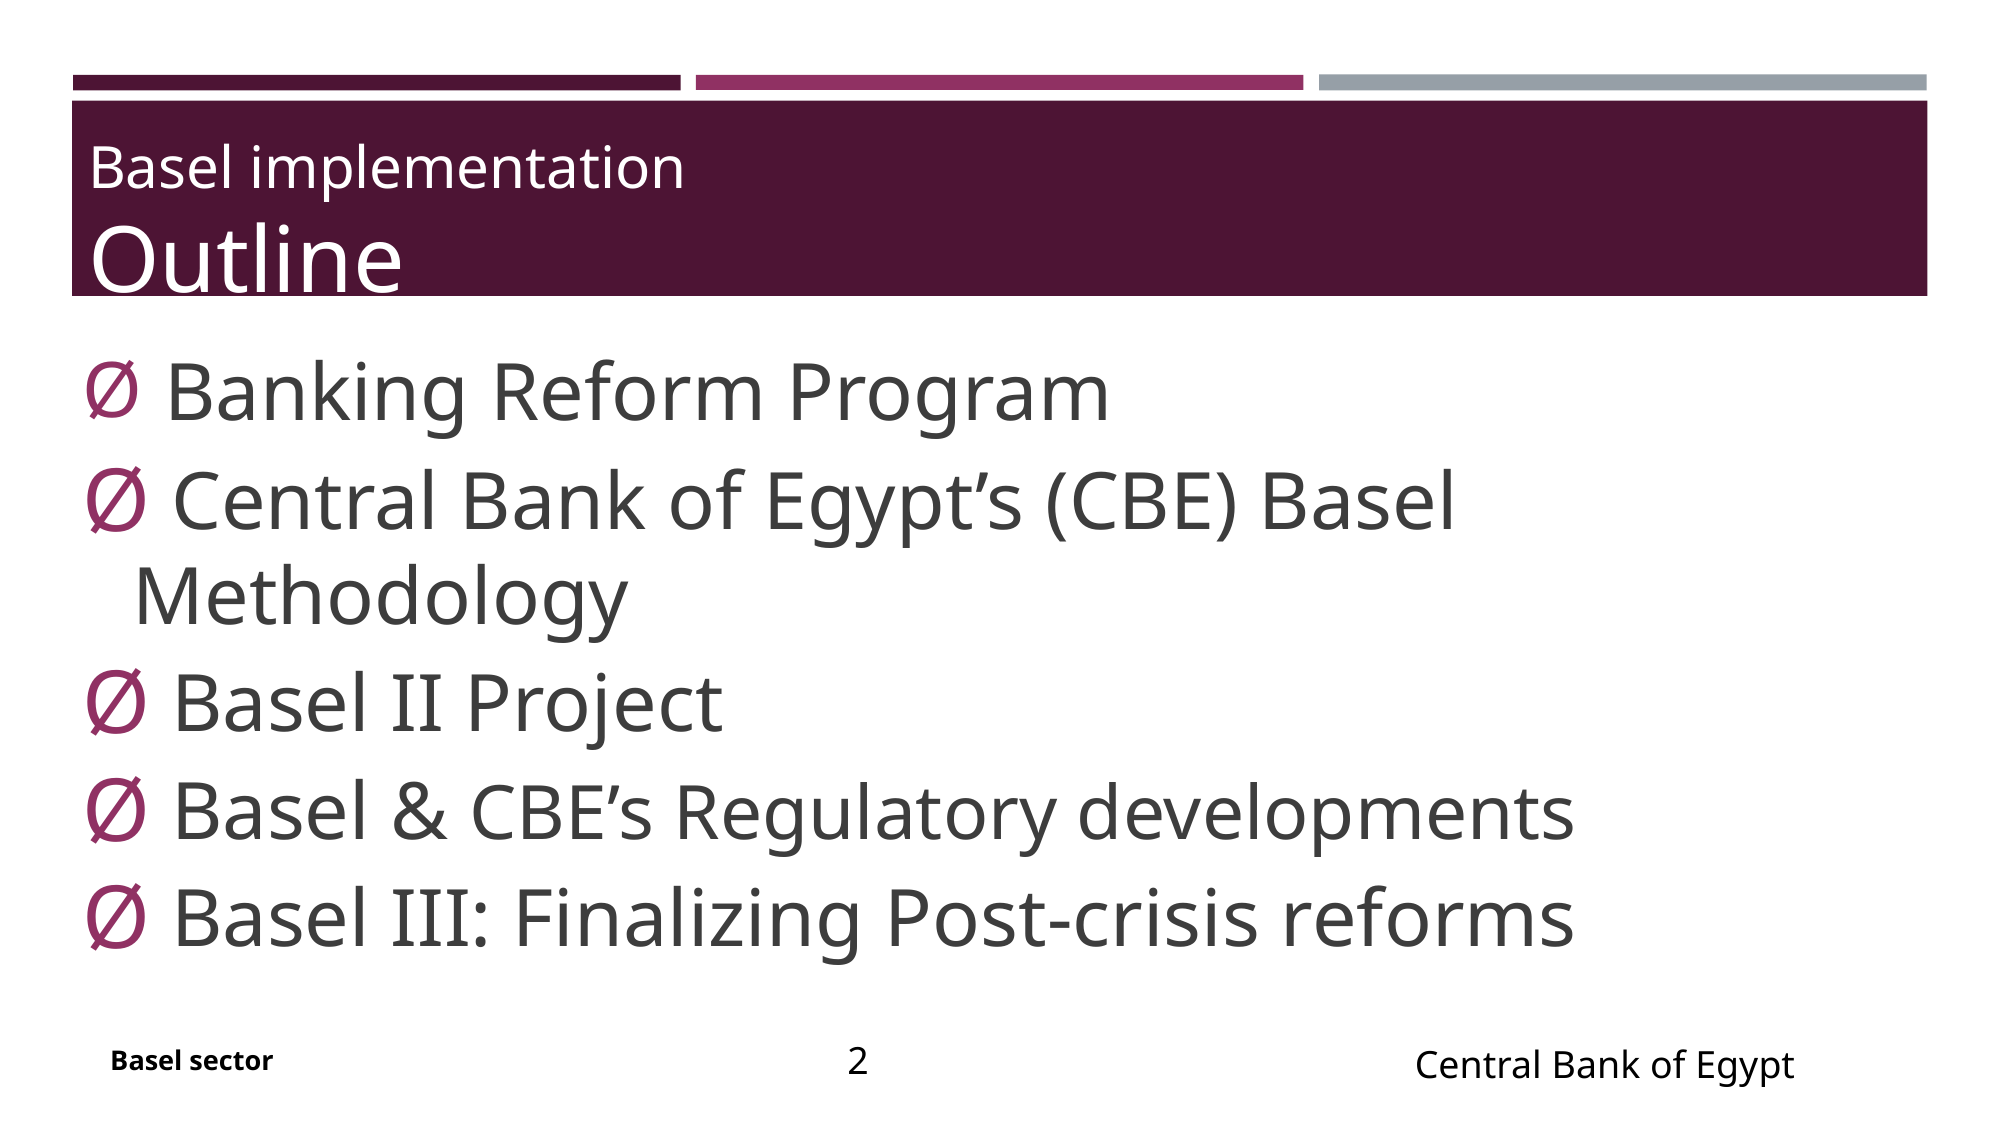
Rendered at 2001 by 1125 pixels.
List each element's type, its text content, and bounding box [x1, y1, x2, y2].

slide_number <numéro> [832, 1029, 1006, 1090]
footer Central Bank of Egypt [1400, 1033, 1905, 1094]
list Banking Reform Program Central Bank of Egypt’s (CBE) Basel Methodology Basel II Project Basel & CBE’s Regulatory developments Basel III: Finalizing Post-crisis reforms [67, 330, 1905, 1125]
title Basel implementation Outline [73, 123, 1922, 281]
